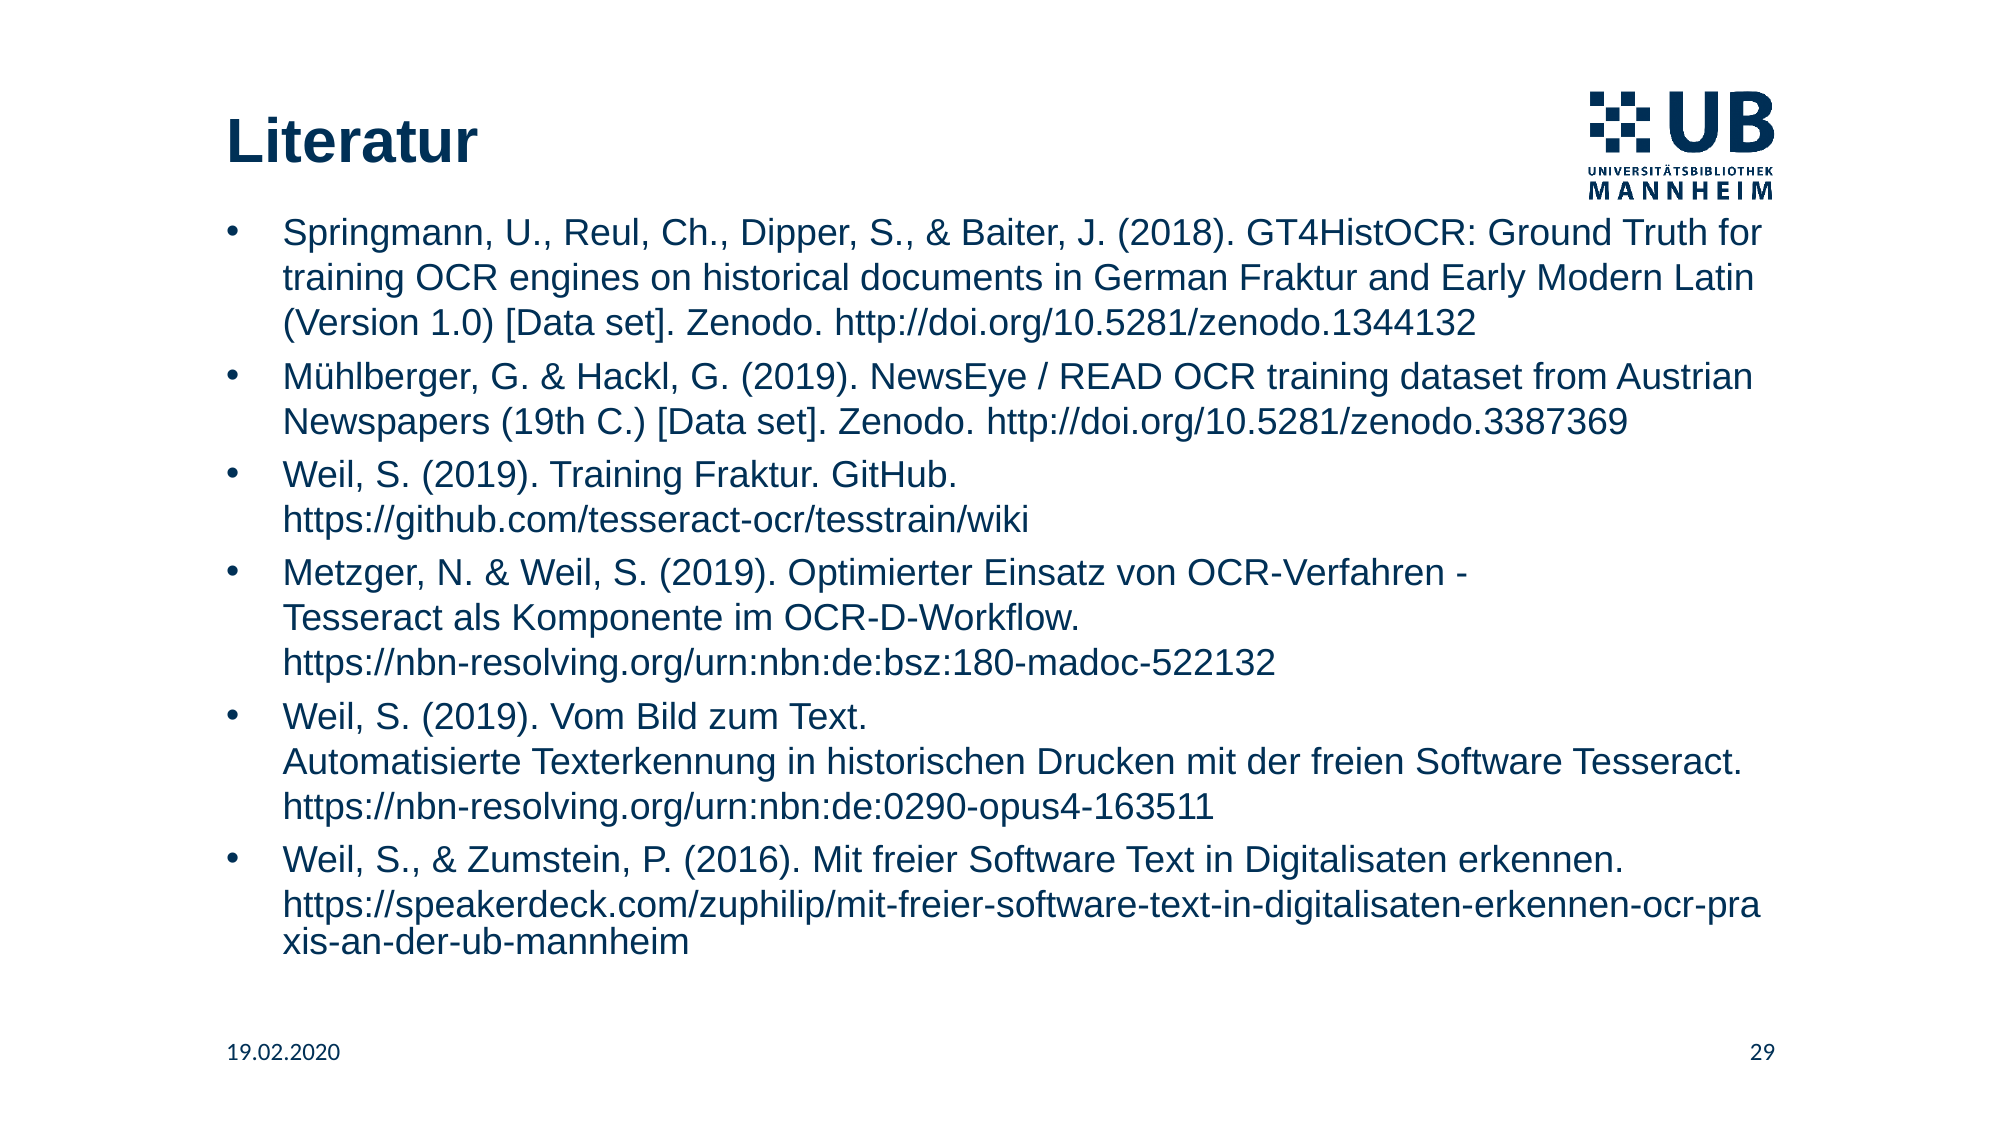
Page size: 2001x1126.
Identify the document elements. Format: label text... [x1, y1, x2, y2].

title Literatur [226, 100, 1286, 208]
list Springmann, U., Reul, Ch., Dipper, S., & Baiter, J. (2018). GT4HistOCR: Ground Truth for training OCR engines on historical documents in German Fraktur and Early Modern Latin (Version 1.0) [Data set]. Zenodo. http://doi.org/10.5281/zenodo.1344132 Mühlberger, G. & Hackl, G. (2019). NewsEye / READ OCR training dataset from Austrian Newspapers (19th C.) [Data set]. Zenodo. http://doi.org/10.5281/zenodo.3387369 Weil, S. (2019). Training Fraktur. GitHub. https://github.com/tesseract-ocr/tesstrain/wiki Metzger, N. & Weil, S. (2019). Optimierter Einsatz von OCR-Verfahren - Tesseract als Komponente im OCR-D-Workflow. https://nbn-resolving.org/urn:nbn:de:bsz:180-madoc-522132 Weil, S. (2019). Vom Bild zum Text. Automatisierte Texterkennung in historischen Drucken mit der freien Software Tesseract. https://nbn-resolving.org/urn:nbn:de:0290-opus4-163511 Weil, S., & Zumstein, P. (2016). Mit freier Software Text in Digitalisaten erkennen. https://speakerdeck.com/zuphilip/mit-freier-software-text-in-digitalisaten-erkennen-ocr-praxis-an-der-ub-mannheim [226, 208, 1774, 1012]
slide_number <Foliennummer> [1544, 1035, 1776, 1066]
slide_number 19.02.2020 [226, 1035, 693, 1066]
picture [1582, 85, 1779, 204]
